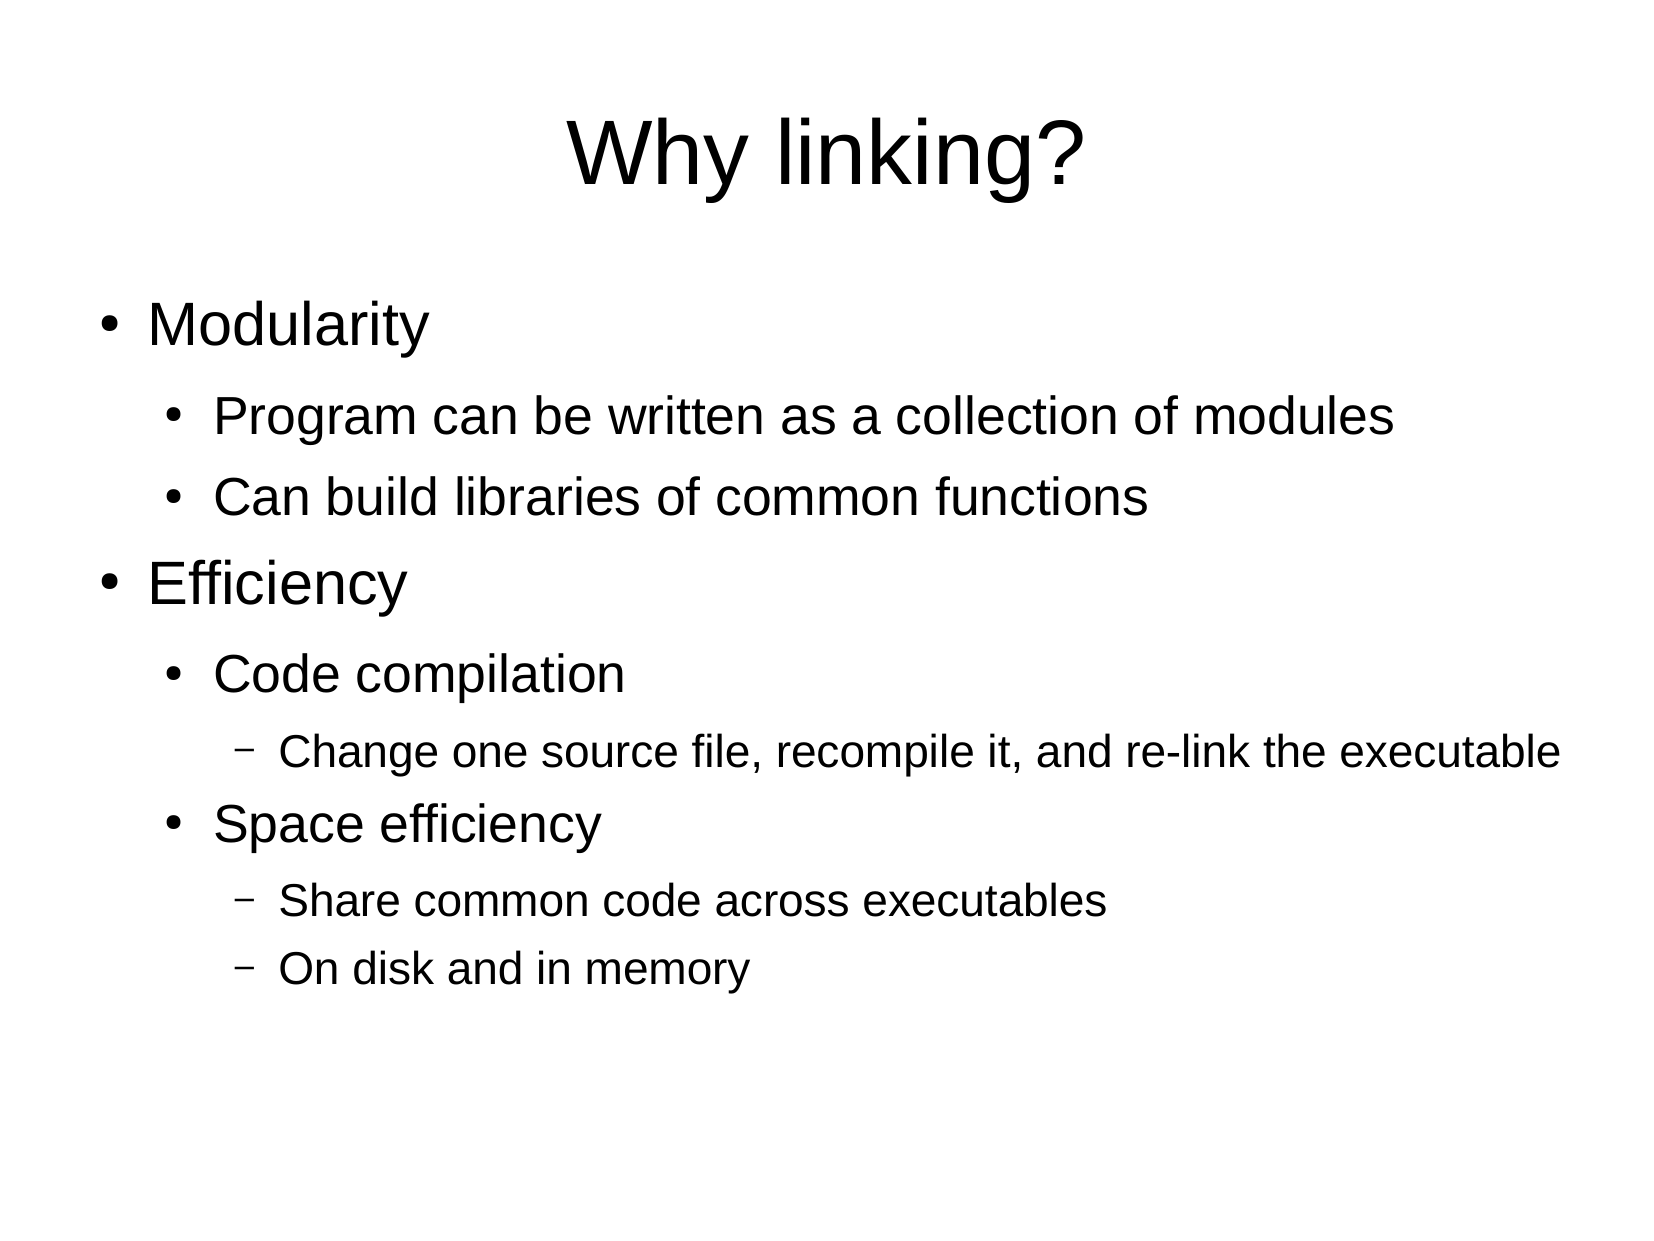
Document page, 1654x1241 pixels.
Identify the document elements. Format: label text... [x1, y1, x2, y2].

list Modularity Program can be written as a collection of modules Can build libraries of common functions Efficiency Code compilation Change one source file, recompile it, and re-link the executable Space efficiency Share common code across executables On disk and in memory [82, 290, 1571, 1010]
title Why linking? [82, 49, 1571, 257]
